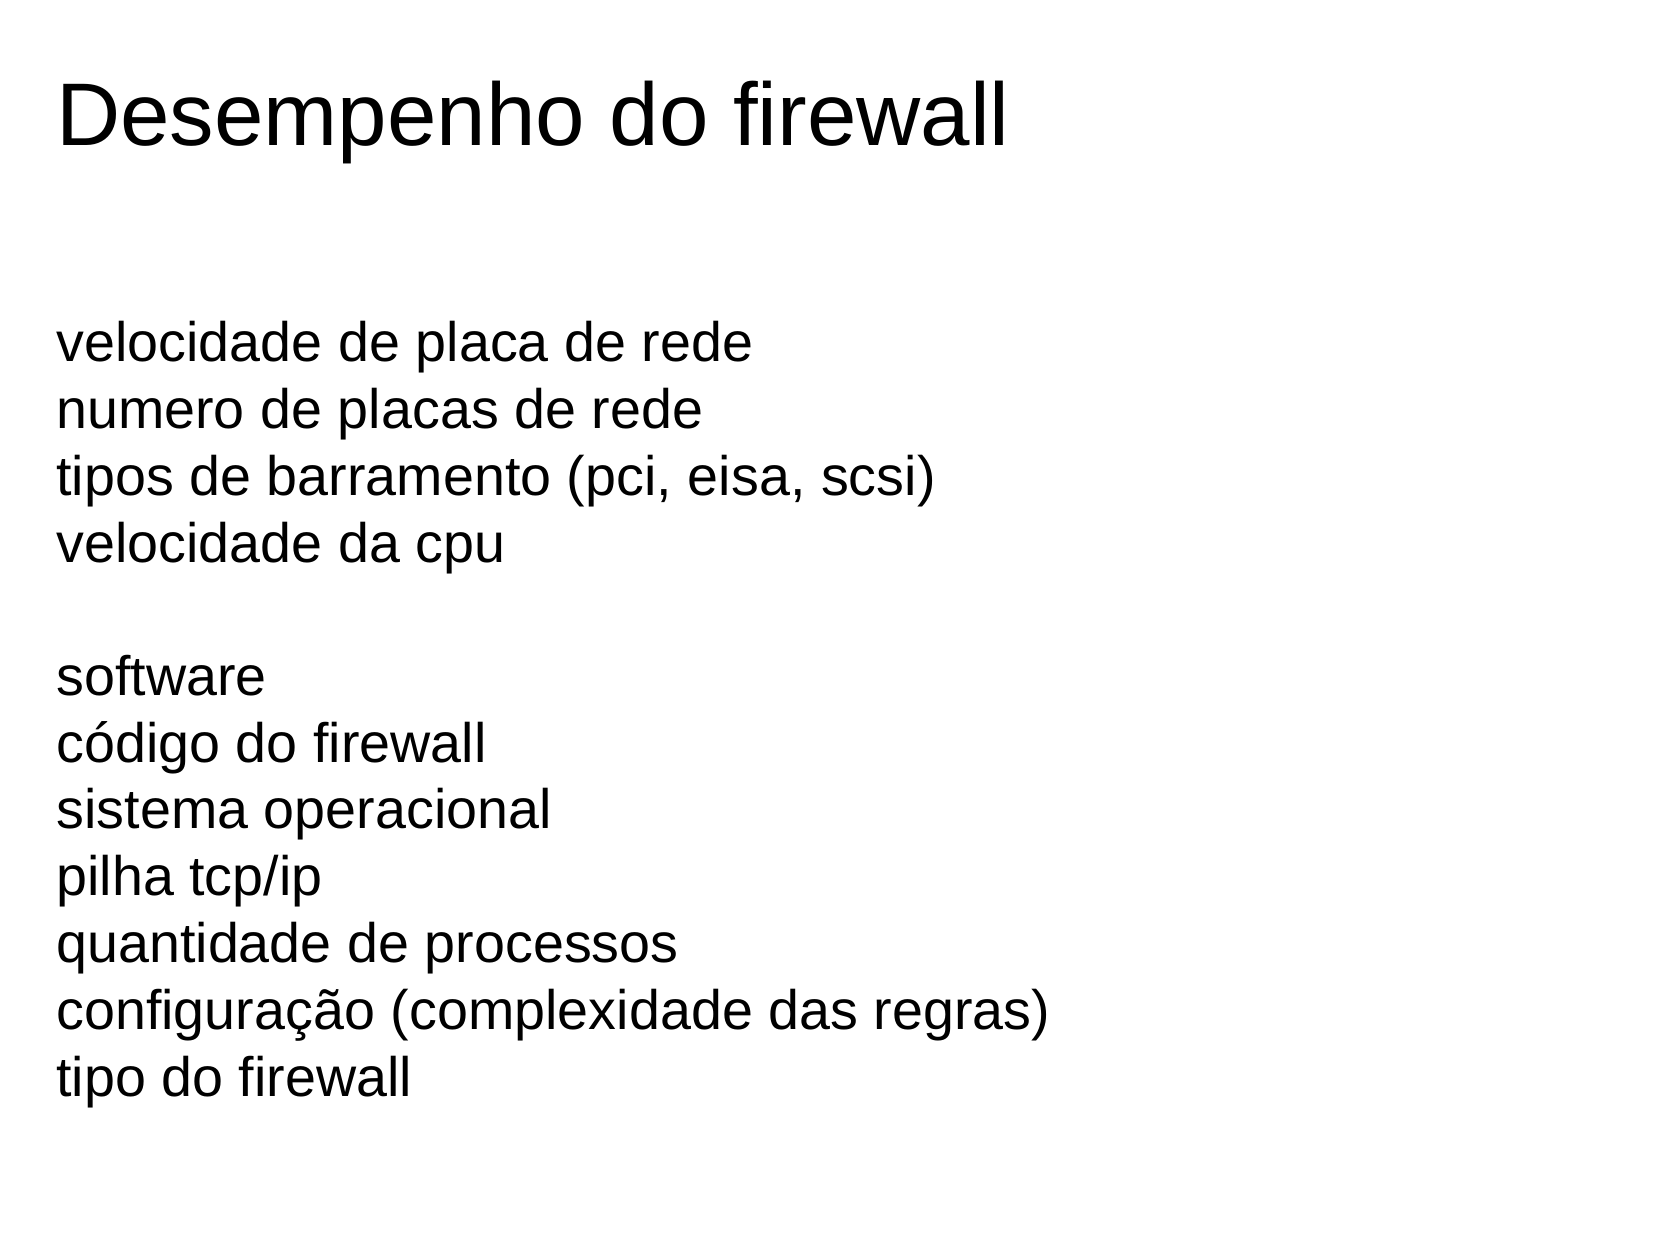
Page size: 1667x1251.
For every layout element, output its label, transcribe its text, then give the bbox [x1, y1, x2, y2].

title Desempenho do firewall [50, 50, 1630, 213]
list velocidade de placa de rede numero de placas de rede tipos de barramento (pci, eisa, scsi) velocidade da cpu software código do firewall sistema operacional pilha tcp/ip quantidade de processos configuração (complexidade das regras) tipo do firewall [50, 300, 1630, 1213]
